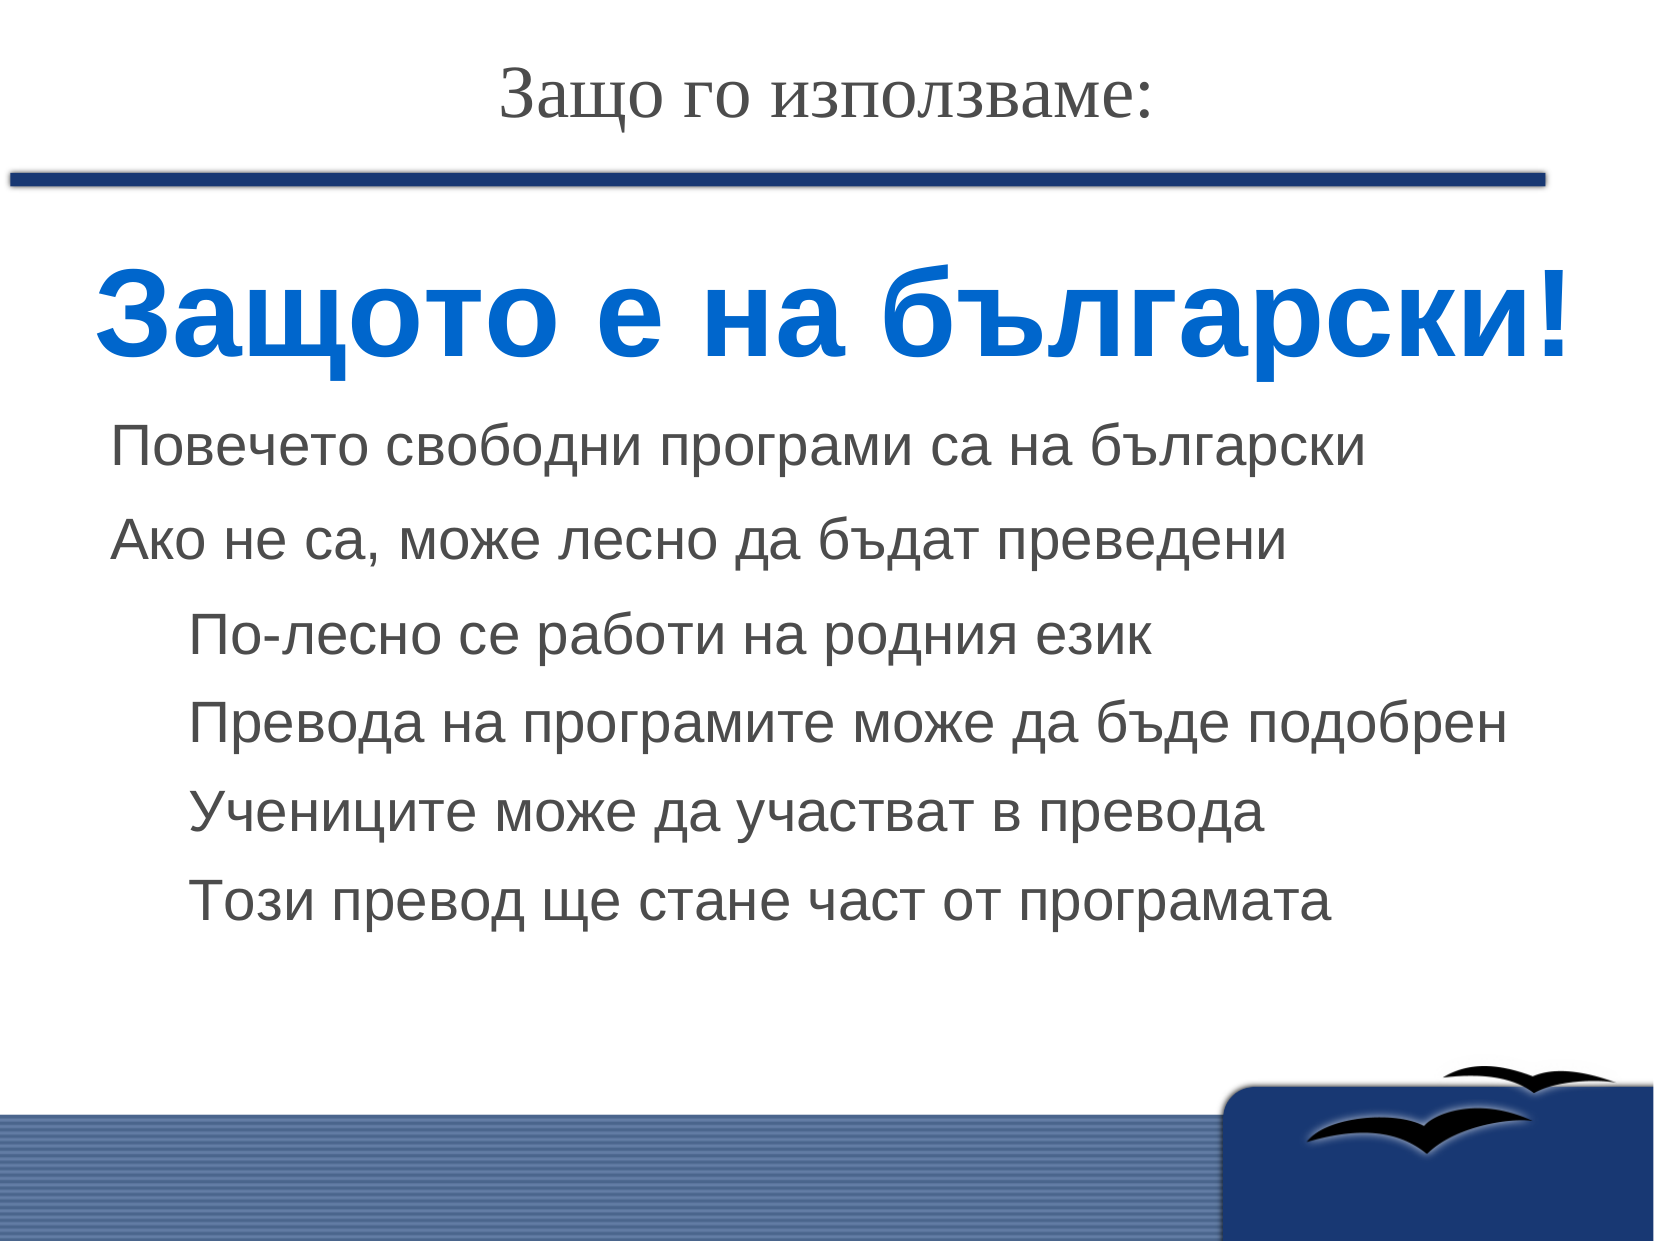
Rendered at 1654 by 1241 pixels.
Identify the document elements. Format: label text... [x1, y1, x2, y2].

picture [0, 0, 1654, 1241]
list Защото е на български! Повечето свободни програми са на български Ако не са, може лесно да бъдат преведени По-лесно се работи на родния език Превода на програмите може да бъде подобрен Учениците може да участват в превода Този превод ще стане част от програмата [94, 243, 1591, 1026]
title Защо го използваме: [121, 20, 1534, 164]
